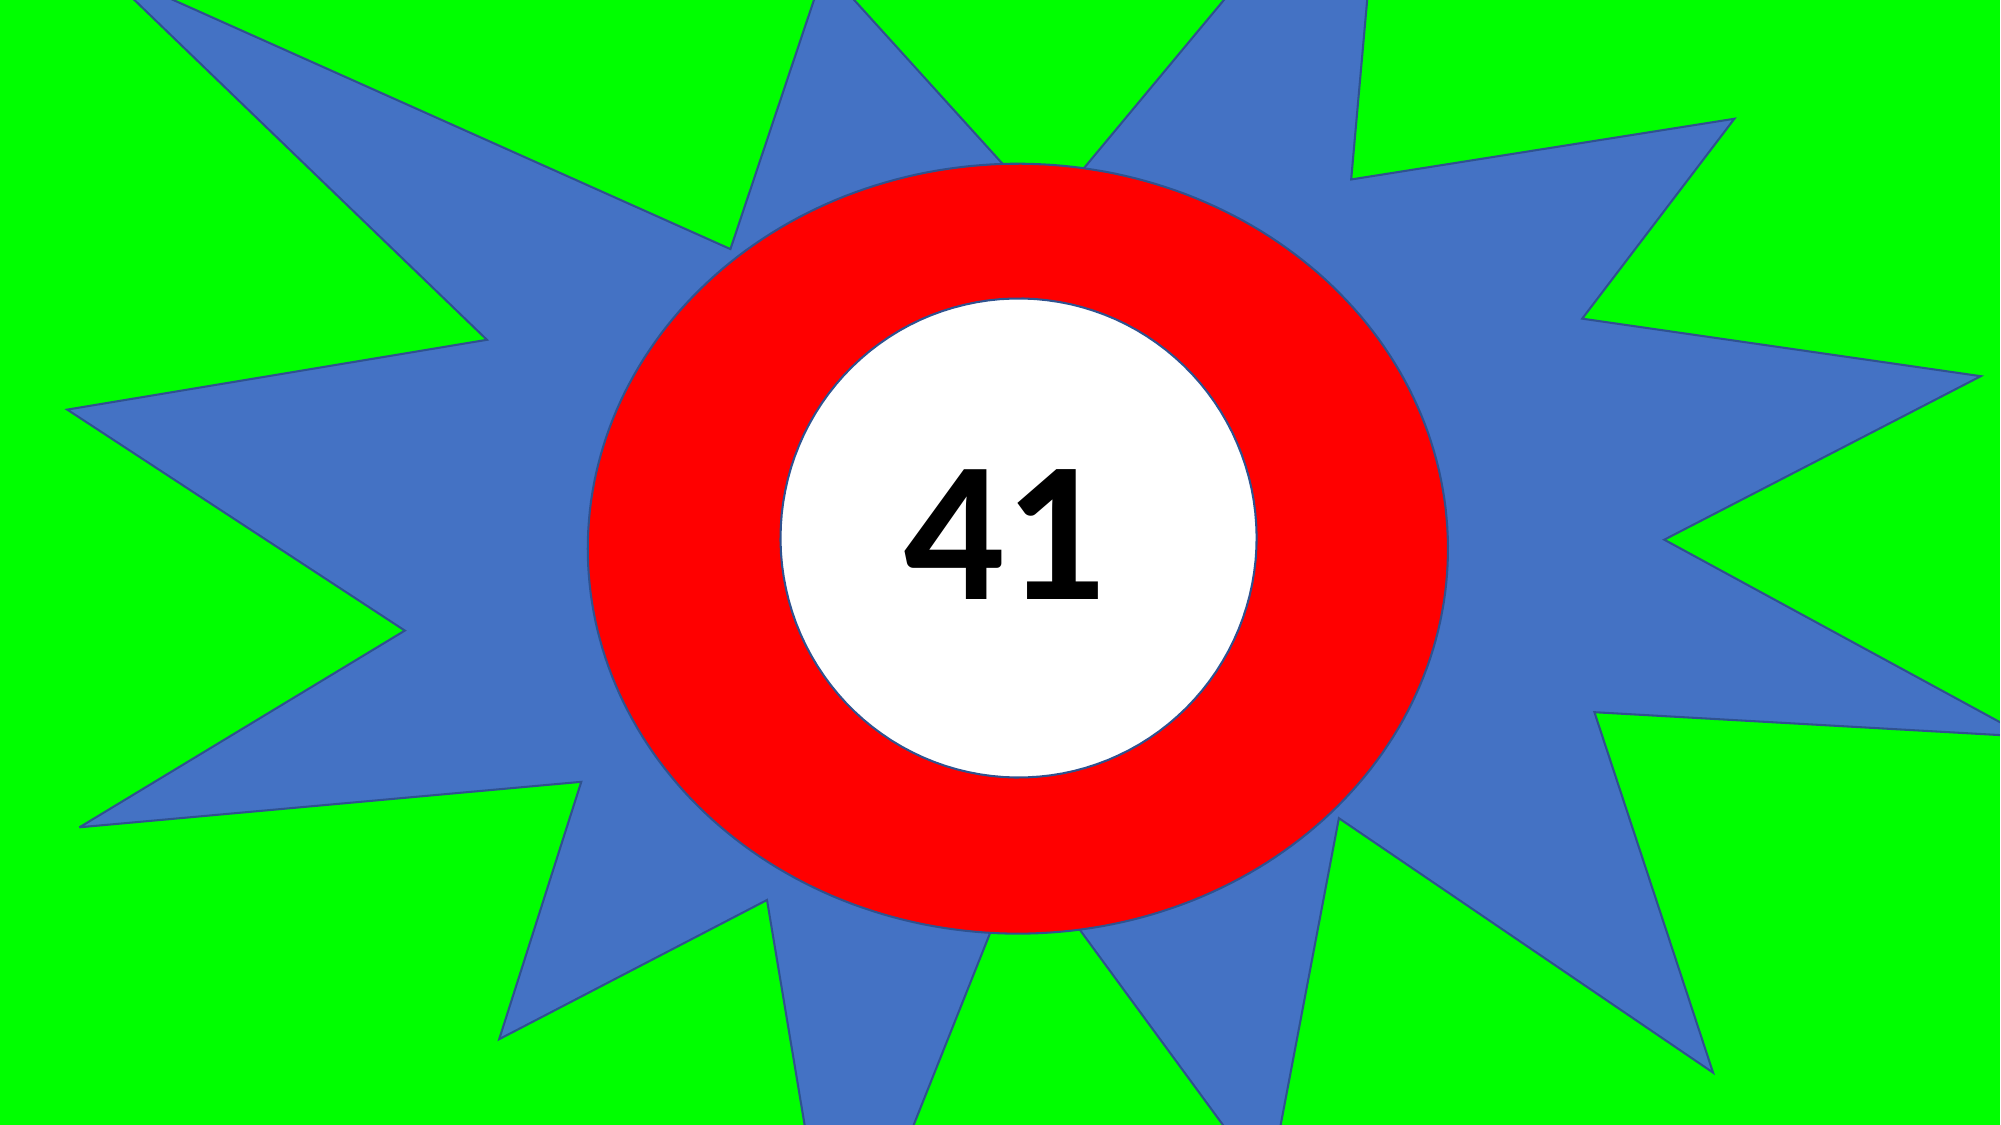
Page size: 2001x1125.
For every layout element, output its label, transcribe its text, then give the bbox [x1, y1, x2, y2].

text_box [67, 0, 2000, 1125]
text_box 41 [888, 391, 1206, 650]
